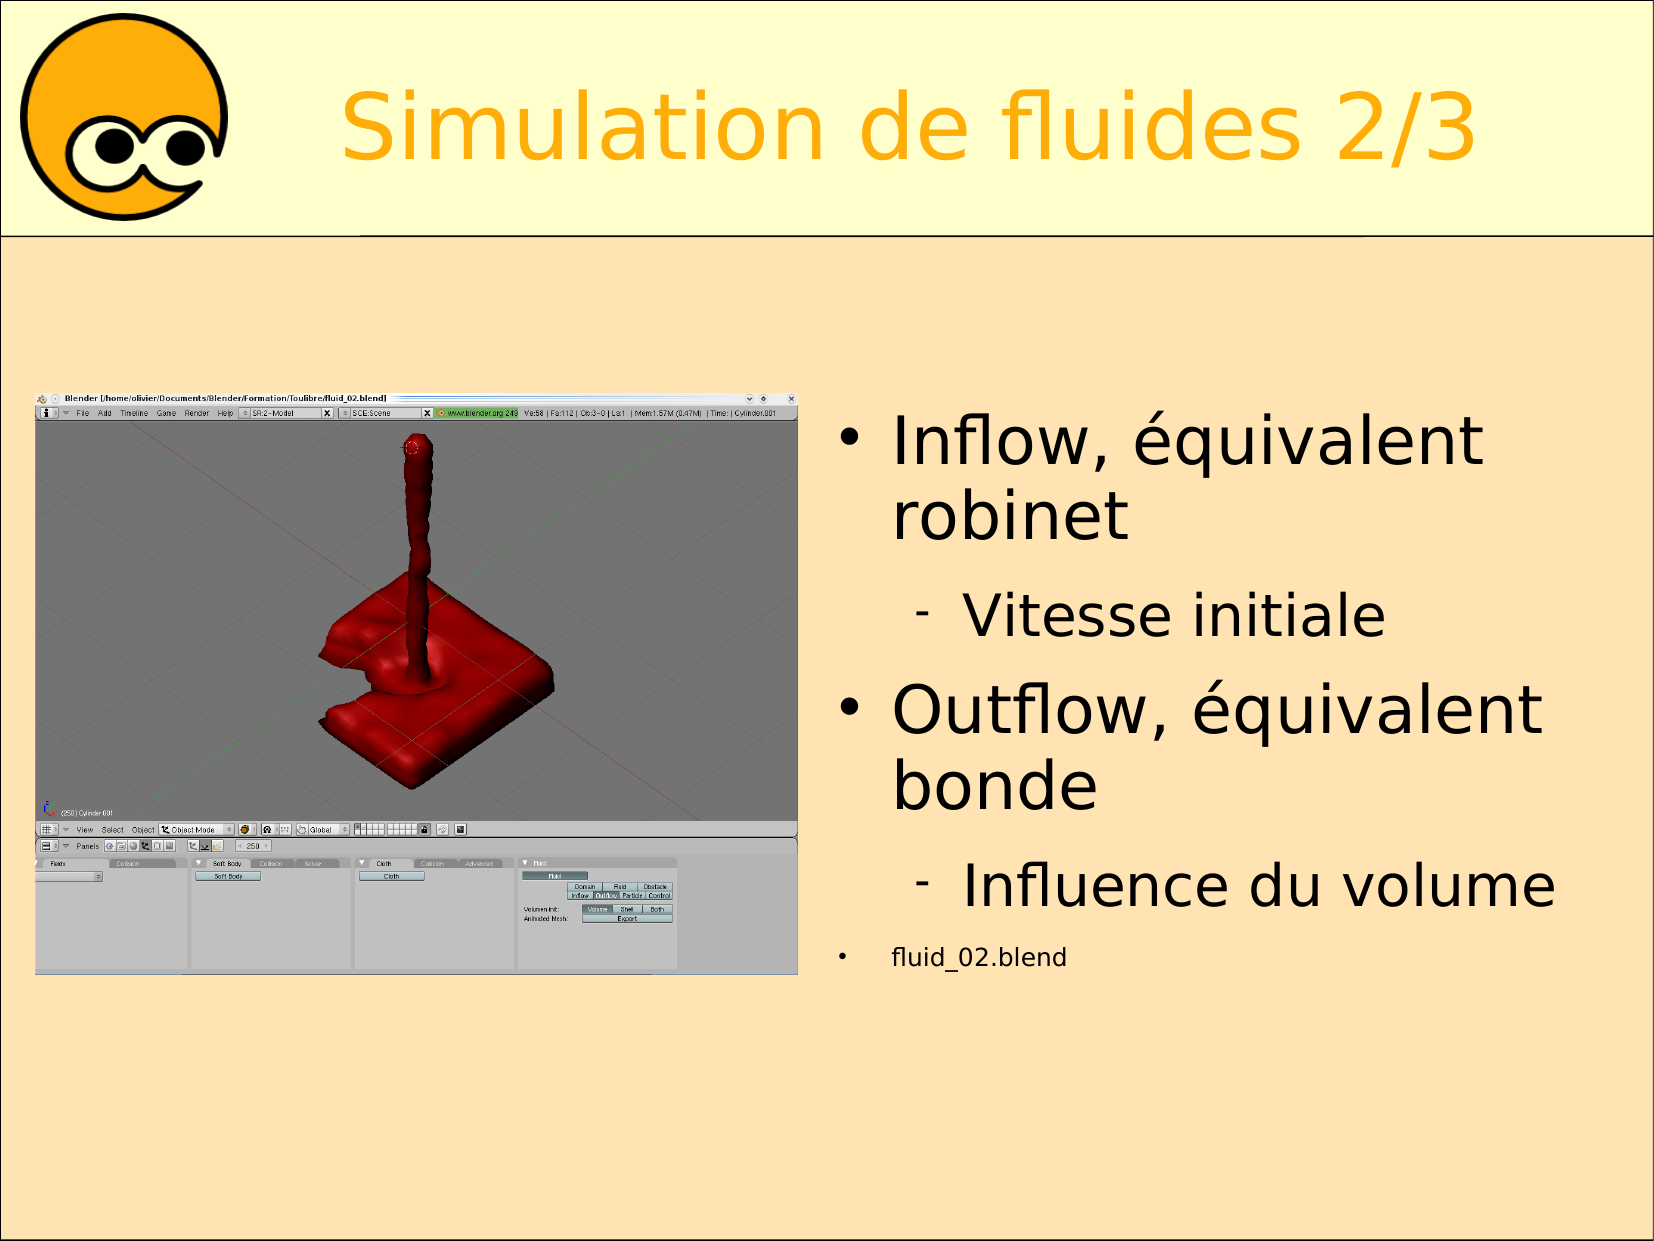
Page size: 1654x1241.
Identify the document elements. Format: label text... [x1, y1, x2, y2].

title Simulation de fluides 2/3 [252, 21, 1571, 235]
picture [20, 13, 228, 221]
picture [35, 393, 798, 975]
list Inflow, équivalent robinet Vitesse initiale Outflow, équivalent bonde Influence du volume fluid_02.blend [820, 403, 1625, 975]
